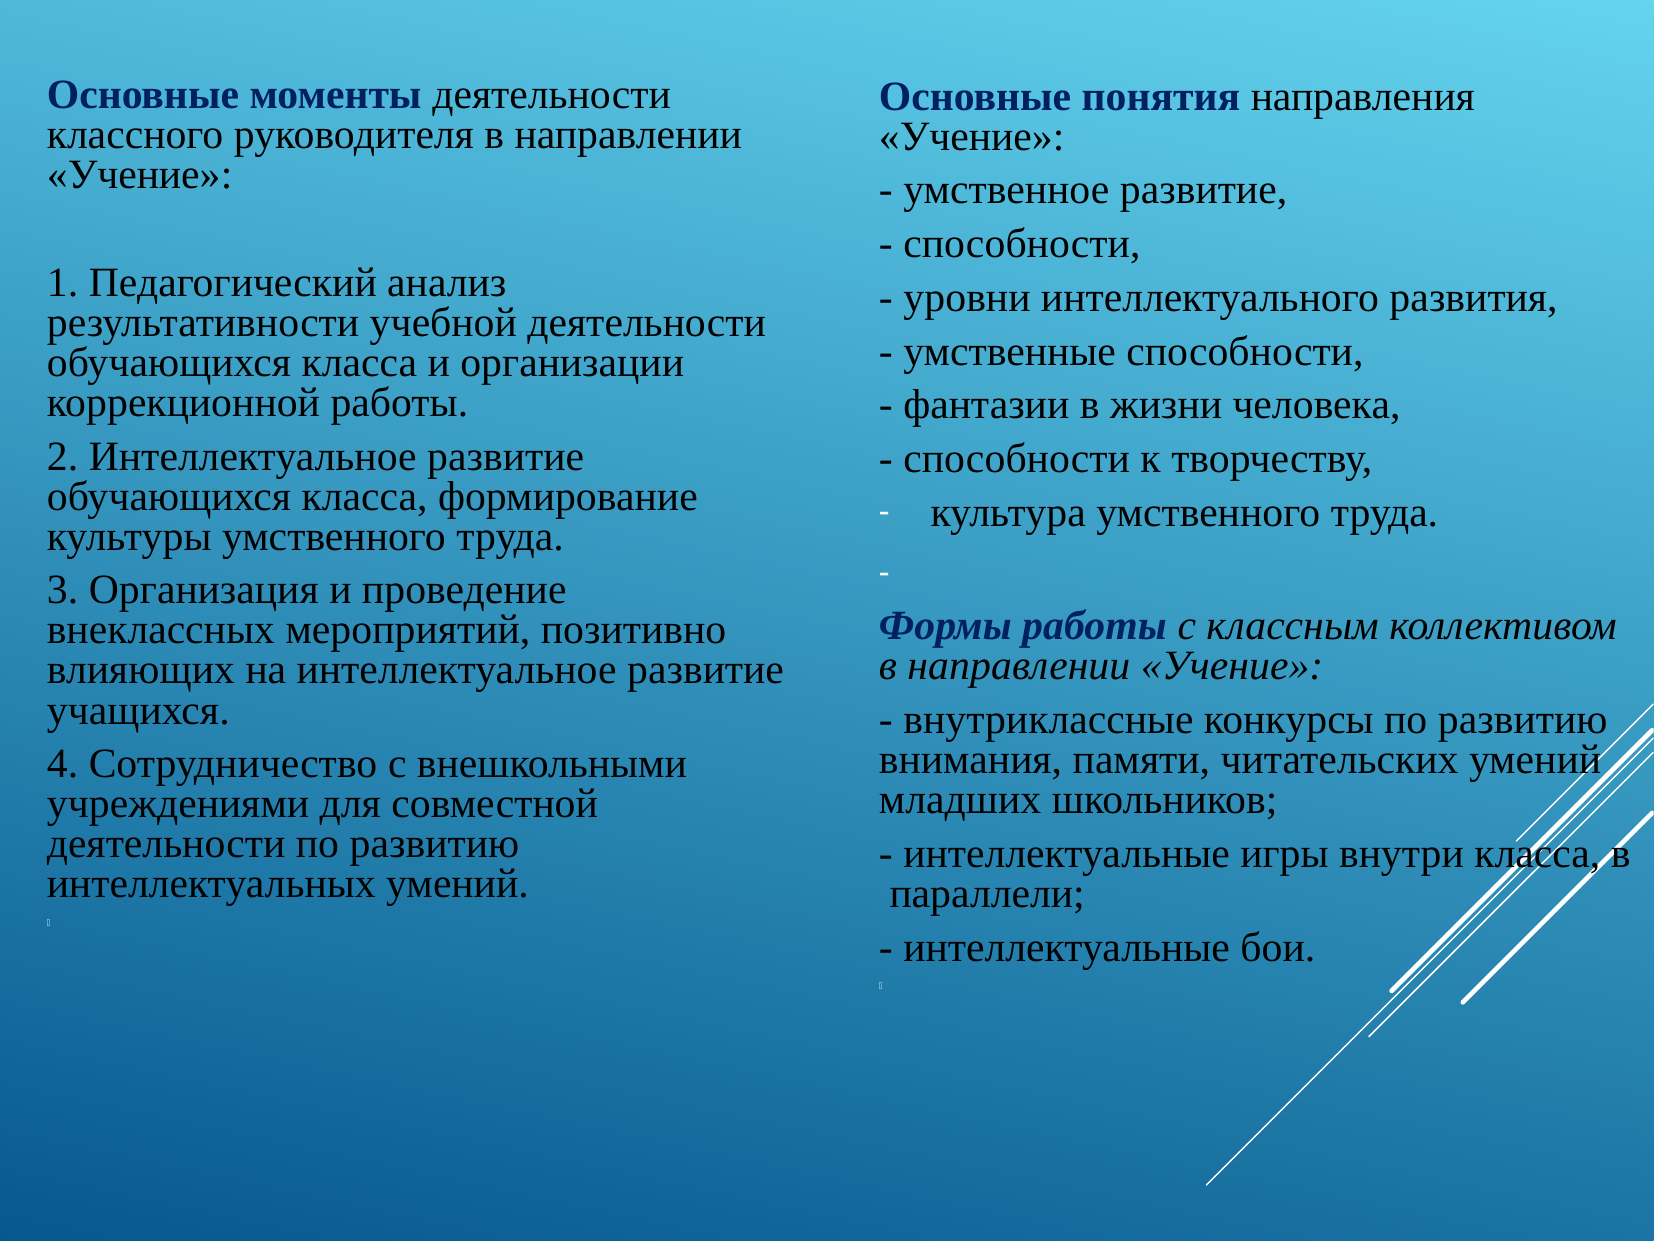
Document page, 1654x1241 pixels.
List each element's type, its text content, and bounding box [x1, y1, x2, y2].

list Основные понятия направления «Учение»: - умственное развитие, - способности, - уровни интеллектуального развития, - умственные способности, - фантазии в жизни человека, - способности к творчеству, культура умственного труда. Формы работы с классным коллективом в направлении «Учение»: - внутриклассные конкурсы по развитию внимания, памяти, читательских умений младших школьников; - интеллектуальные игры внутри класса, в параллели; - интеллектуальные бои. [864, 70, 1654, 1203]
list Основные моменты деятельности классного руководителя в направлении «Учение»: 1. Педагогический анализ результативности учебной деятельности обучающихся класса и организации коррекционной работы. 2. Интеллектуальное развитие обучающихся класса, формирование культуры умственного труда. 3. Организация и проведение внеклассных мероприятий, позитивно влияющих на интеллектуальное развитие учащихся. 4. Сотрудничество с внешкольными учреждениями для совместной деятельности по развитию интеллектуальных умений. [31, 68, 814, 1241]
